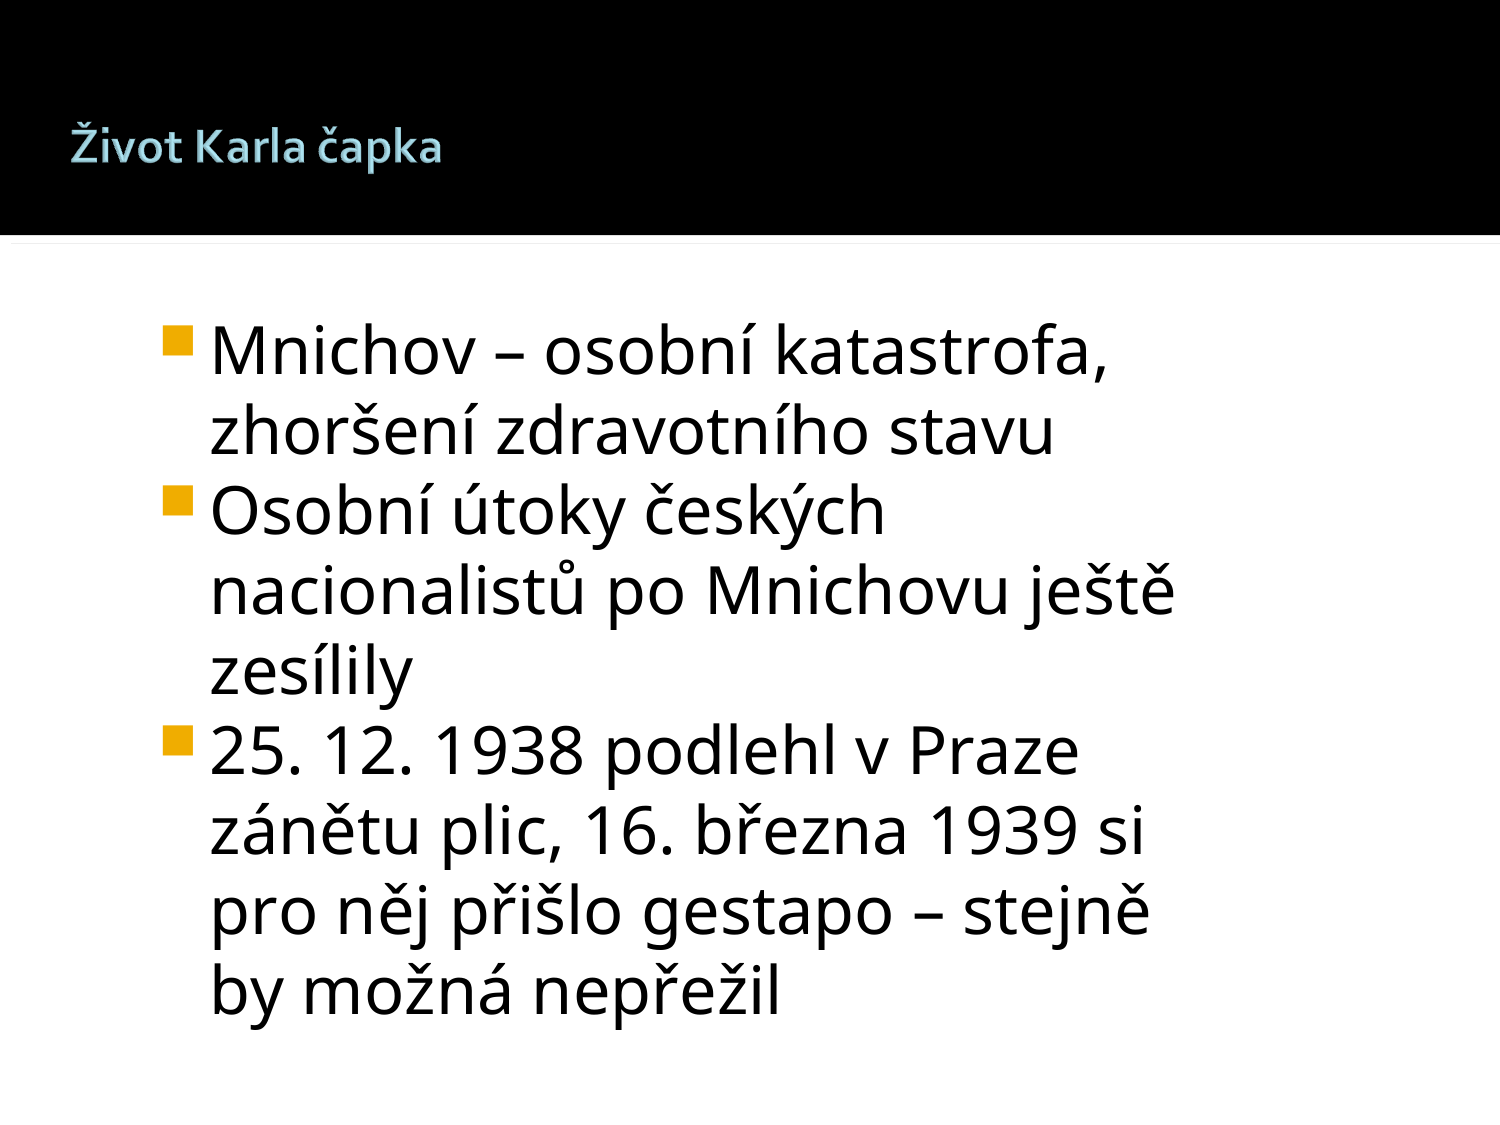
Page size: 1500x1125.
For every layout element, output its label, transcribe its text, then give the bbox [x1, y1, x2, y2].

list Mnichov – osobní katastrofa, zhoršení zdravotního stavu Osobní útoky českých nacionalistů po Mnichovu ještě zesílily 25. 12. 1938 podlehl v Praze zánětu plic, 16. března 1939 si pro něj přišlo gestapo – stejně by možná nepřežil [128, 292, 1231, 1036]
text_box [34, 34, 1261, 224]
